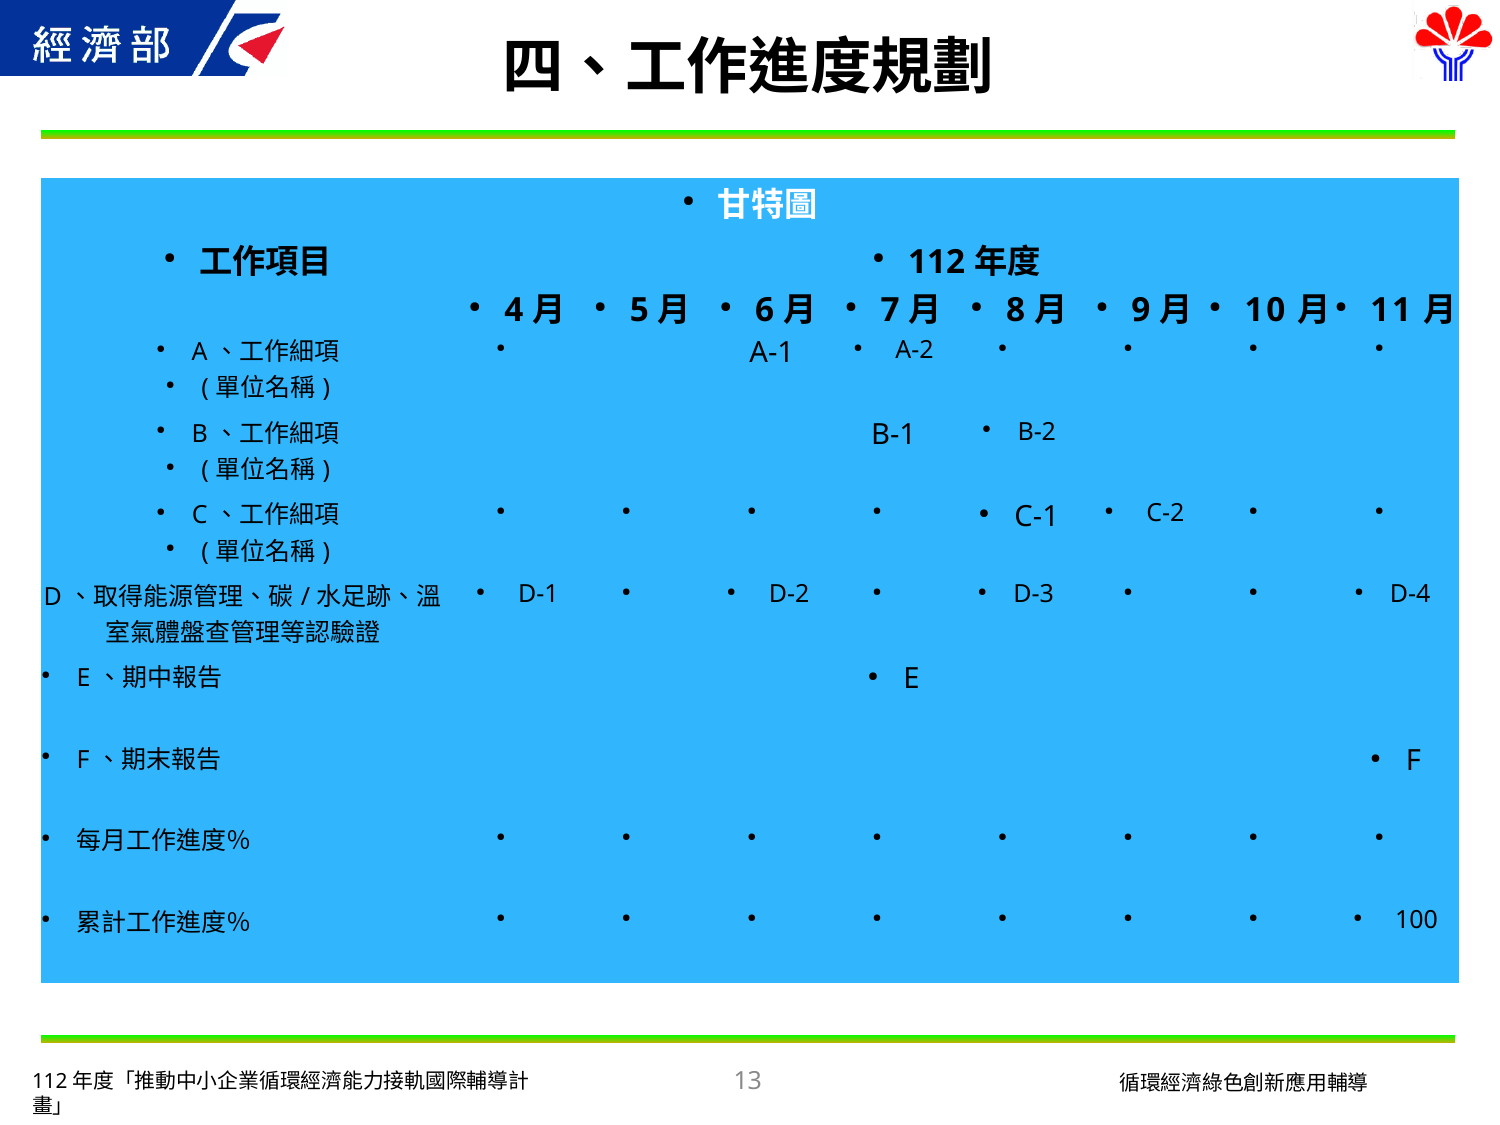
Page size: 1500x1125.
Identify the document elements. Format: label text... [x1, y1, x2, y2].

table_cell [831, 495, 956, 576]
table_header 甘特圖 [41, 178, 1459, 235]
table_cell [455, 332, 580, 413]
table_cell A-2 [831, 332, 956, 413]
table_cell [1082, 658, 1207, 739]
table_cell 6月 [705, 283, 831, 332]
table_cell [705, 413, 831, 495]
table_cell 每月工作進度％ [41, 821, 455, 902]
table_cell [705, 739, 831, 821]
table_cell [455, 413, 580, 495]
table_cell [1333, 332, 1459, 413]
table_cell [831, 902, 956, 983]
table_cell [580, 576, 705, 658]
table_cell [1207, 576, 1333, 658]
table_cell [1207, 332, 1333, 413]
table_cell [455, 495, 580, 576]
table_cell [580, 739, 705, 821]
table_cell [1207, 821, 1333, 902]
table_cell E [831, 658, 956, 739]
table_cell [1082, 821, 1207, 902]
table_cell 累計工作進度％ [41, 902, 455, 983]
table_cell [1333, 413, 1459, 495]
table_cell [705, 495, 831, 576]
table_cell [956, 332, 1082, 413]
table_cell [705, 821, 831, 902]
table_cell [1082, 739, 1207, 821]
table_cell [956, 821, 1082, 902]
table_cell C-2 [1082, 495, 1207, 576]
table_cell [455, 821, 580, 902]
table_cell [1207, 739, 1333, 821]
table_cell 100 [1333, 902, 1459, 983]
table_cell D-3 [956, 576, 1082, 658]
table_cell D-1 [455, 576, 580, 658]
table_cell [580, 413, 705, 495]
table_cell [705, 658, 831, 739]
table_cell [956, 902, 1082, 983]
table_cell [580, 658, 705, 739]
table_cell [831, 576, 956, 658]
table_cell 7月 [831, 283, 956, 332]
table_cell 工作項目 [41, 235, 455, 332]
table_cell D、取得能源管理、碳/水足跡、溫室氣體盤查管理等認驗證 [41, 576, 455, 658]
table_cell D-4 [1333, 576, 1459, 658]
table_cell [1207, 658, 1333, 739]
table_cell [580, 332, 705, 413]
table_cell C-1 [956, 495, 1082, 576]
table_cell [1333, 821, 1459, 902]
table_cell [455, 739, 580, 821]
table_cell [1207, 902, 1333, 983]
table_cell A-1 [705, 332, 831, 413]
table_cell [956, 658, 1082, 739]
table_cell F、期末報告 [41, 739, 455, 821]
table_cell [580, 902, 705, 983]
table_cell [455, 902, 580, 983]
table_cell [580, 495, 705, 576]
table_cell 9月 [1082, 283, 1207, 332]
table_cell [831, 821, 956, 902]
table_cell [831, 739, 956, 821]
table_cell 8月 [956, 283, 1082, 332]
table_cell 10月 [1207, 283, 1333, 332]
table_cell C、工作細項 (單位名稱) [41, 495, 455, 576]
title 四、工作進度規劃 [0, 19, 1497, 109]
table_cell [1082, 413, 1207, 495]
table_cell [1082, 332, 1207, 413]
table_cell [705, 902, 831, 983]
table_cell F [1333, 739, 1459, 821]
table_cell [956, 739, 1082, 821]
table_cell [1082, 902, 1207, 983]
table_cell [1207, 495, 1333, 576]
table_cell D-2 [705, 576, 831, 658]
table_cell [1082, 576, 1207, 658]
table_cell 11月 [1333, 283, 1459, 332]
table_cell [455, 658, 580, 739]
table_cell B、工作細項 (單位名稱) [41, 413, 455, 495]
table_cell B-1 [831, 413, 956, 495]
table_cell [1207, 413, 1333, 495]
table_cell A、工作細項 (單位名稱) [41, 332, 455, 413]
table_cell [1333, 658, 1459, 739]
table_cell [1333, 495, 1459, 576]
text_box 13 [572, 1051, 923, 1112]
table_cell E、期中報告 [41, 658, 455, 739]
table_cell 5月 [580, 283, 705, 332]
table_cell 112年度 [455, 235, 1459, 283]
table_cell [580, 821, 705, 902]
table_cell B-2 [956, 413, 1082, 495]
table_cell 4月 [455, 283, 580, 332]
